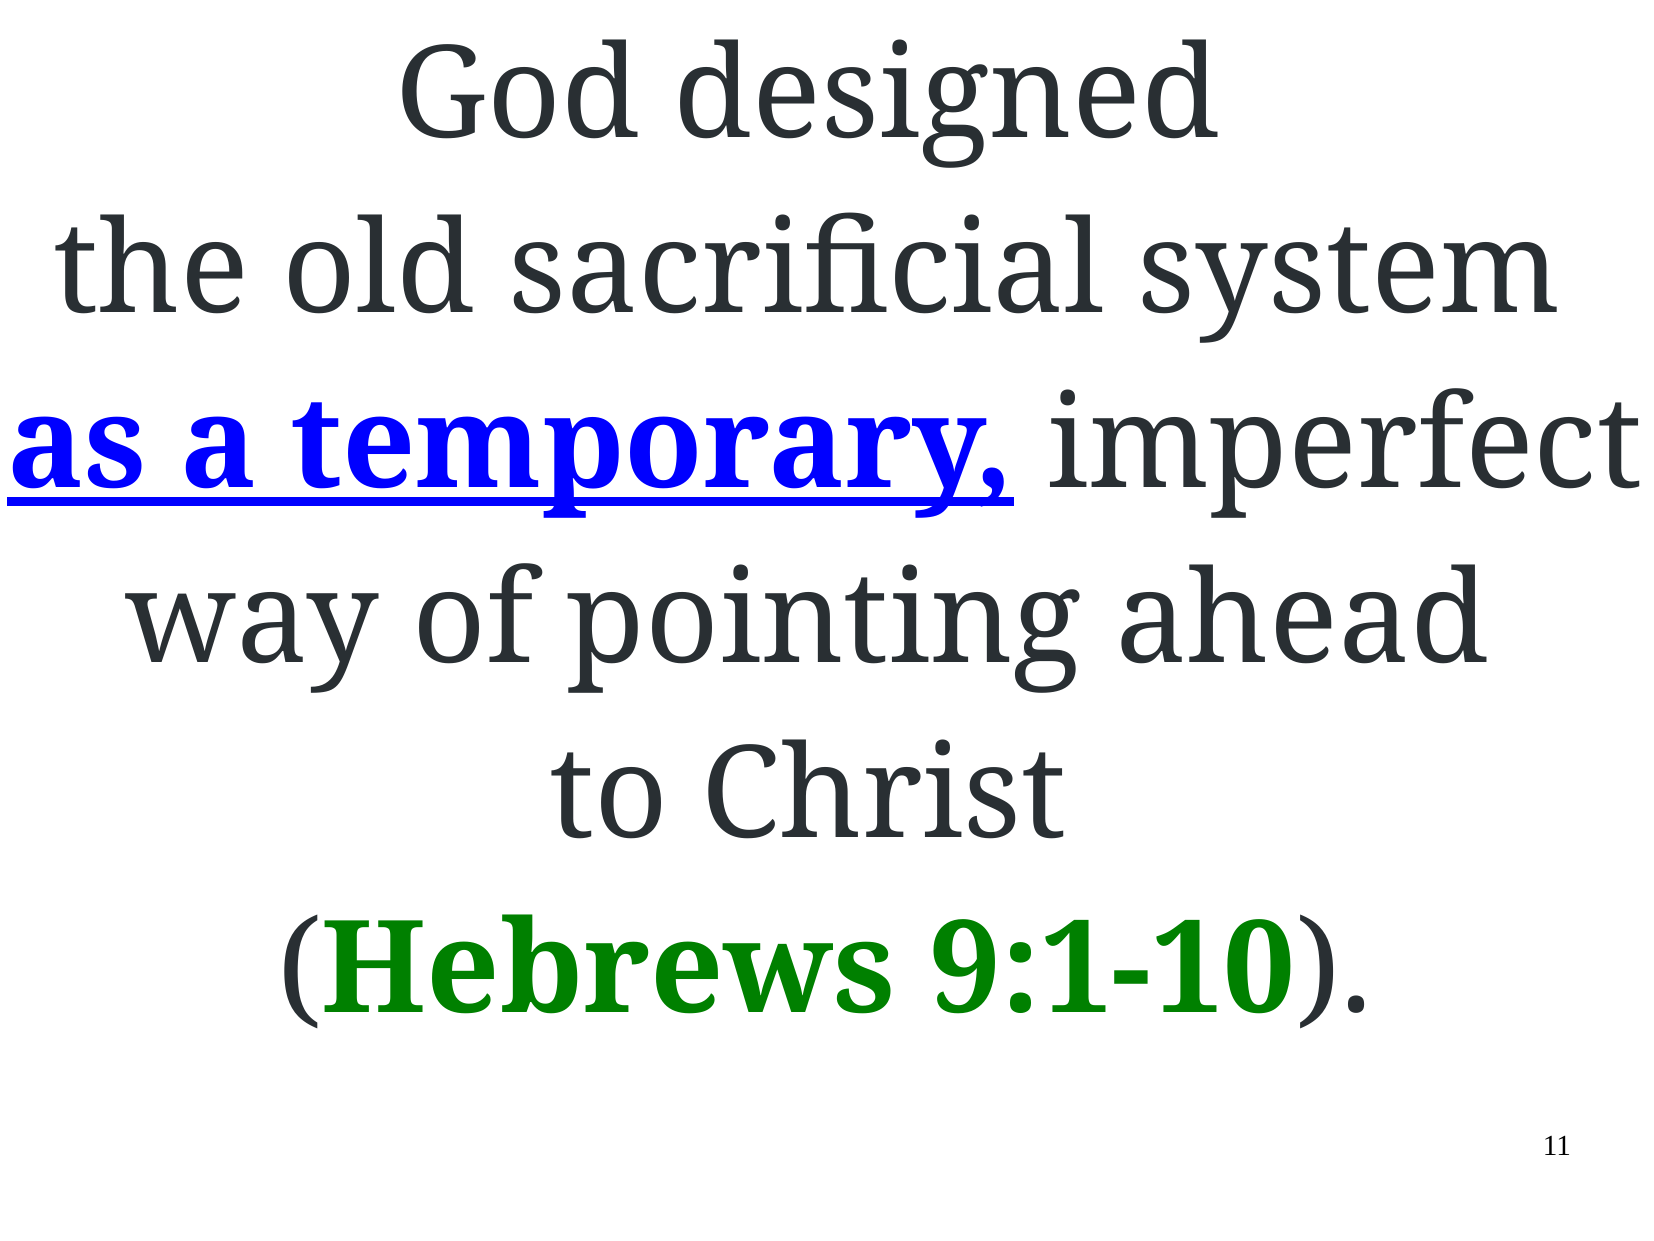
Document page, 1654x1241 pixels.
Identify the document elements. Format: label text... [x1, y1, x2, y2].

list God designed the old sacrificial system as a temporary, imperfect way of pointing ahead to Christ (Hebrews 9:1-10). [0, 0, 1651, 1238]
